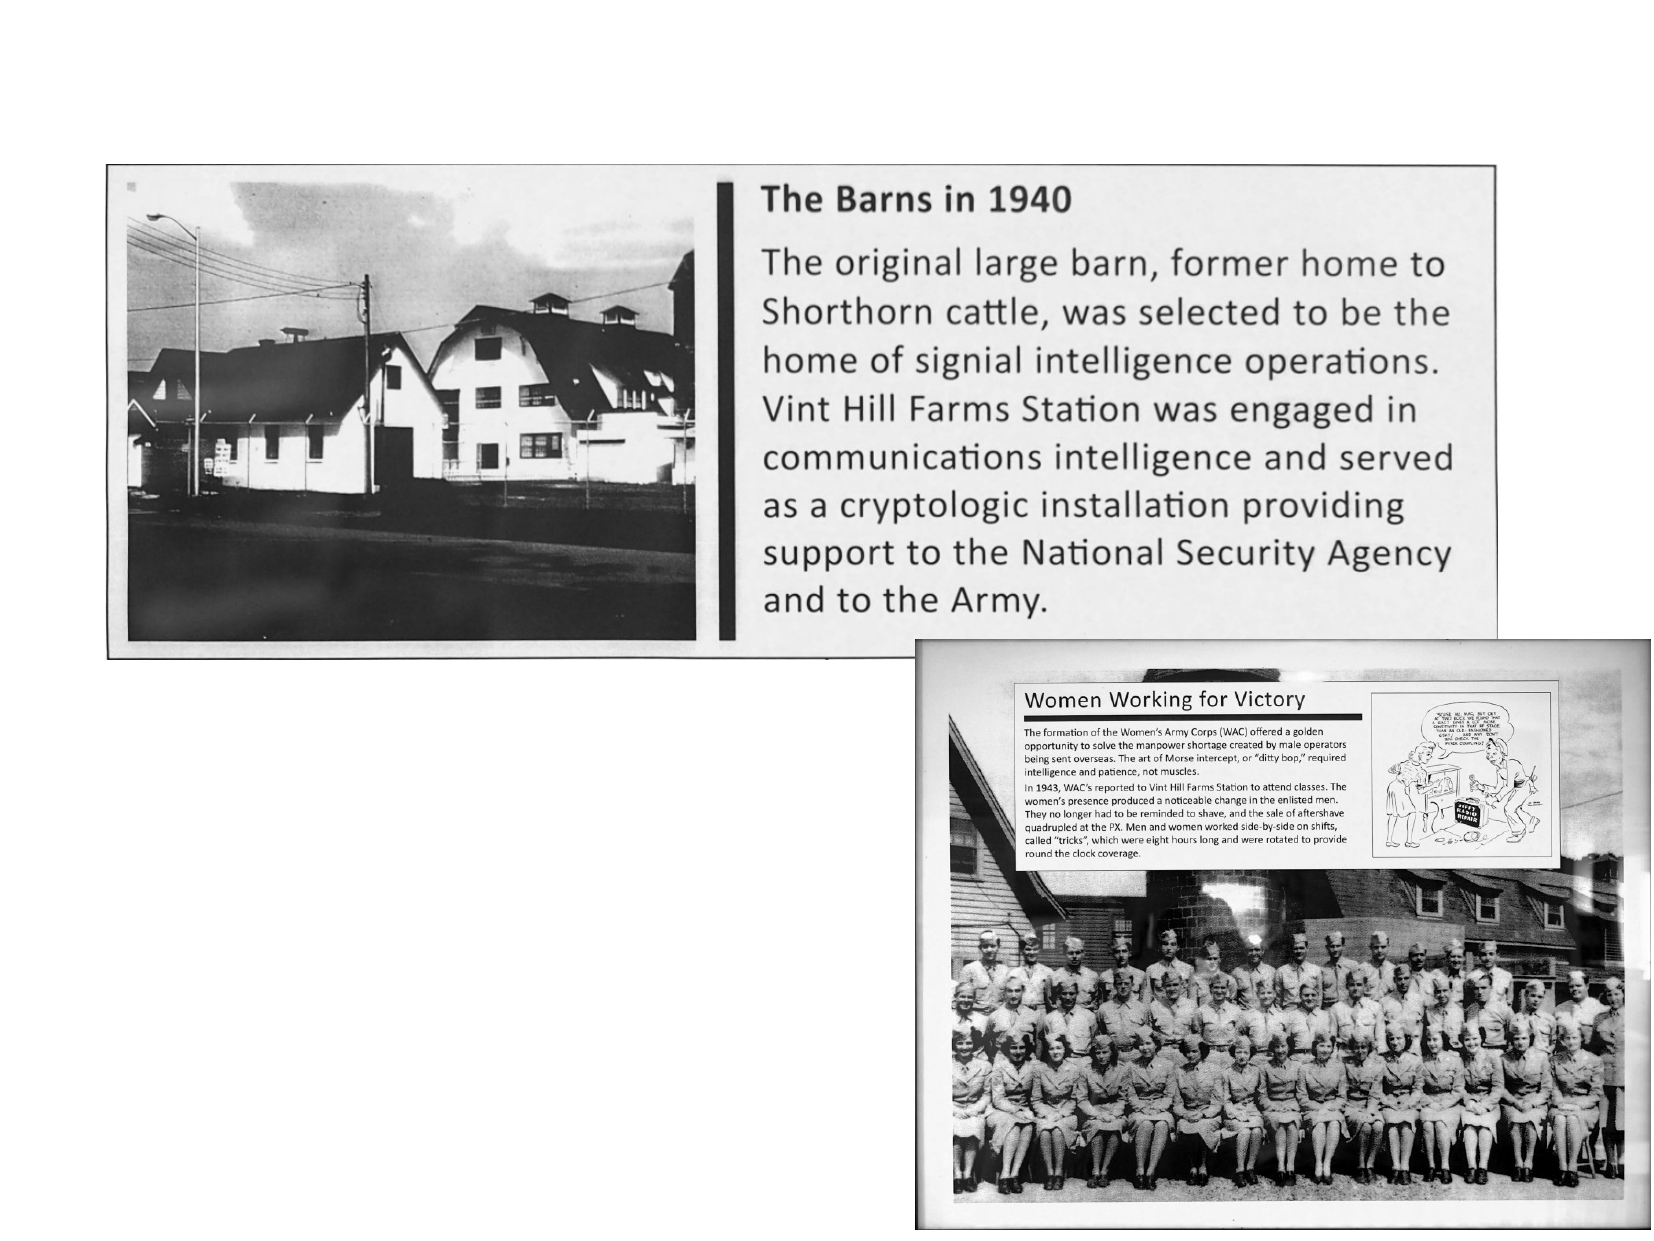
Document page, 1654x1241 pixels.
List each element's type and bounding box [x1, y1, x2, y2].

picture [105, 164, 1651, 1231]
